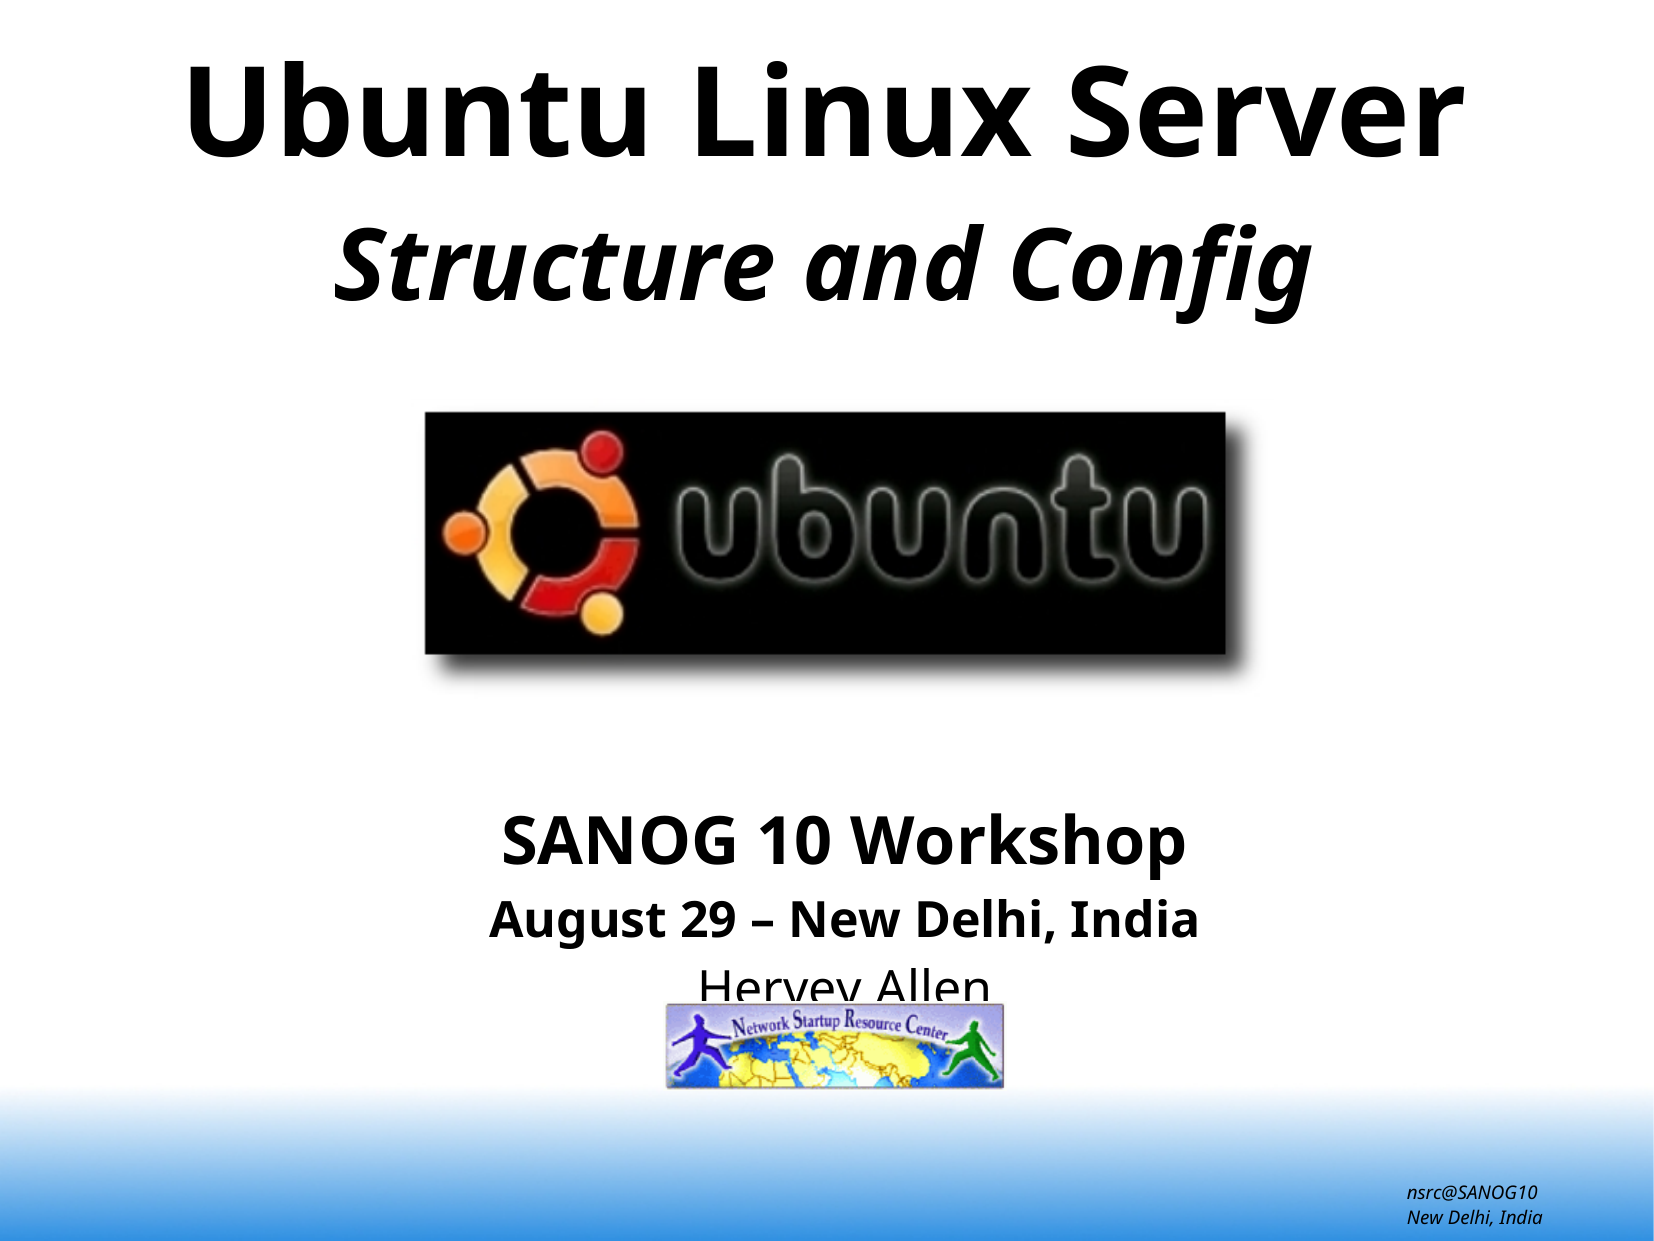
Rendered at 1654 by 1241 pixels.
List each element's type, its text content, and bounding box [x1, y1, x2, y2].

picture [663, 1001, 1007, 1091]
title Ubuntu Linux Server Structure and Config [62, 45, 1587, 308]
subtitle SANOG 10 Workshop August 29 – New Delhi, India Hervey Allen [121, 344, 1534, 1127]
picture [0, 1083, 1654, 1241]
picture [411, 398, 1274, 703]
